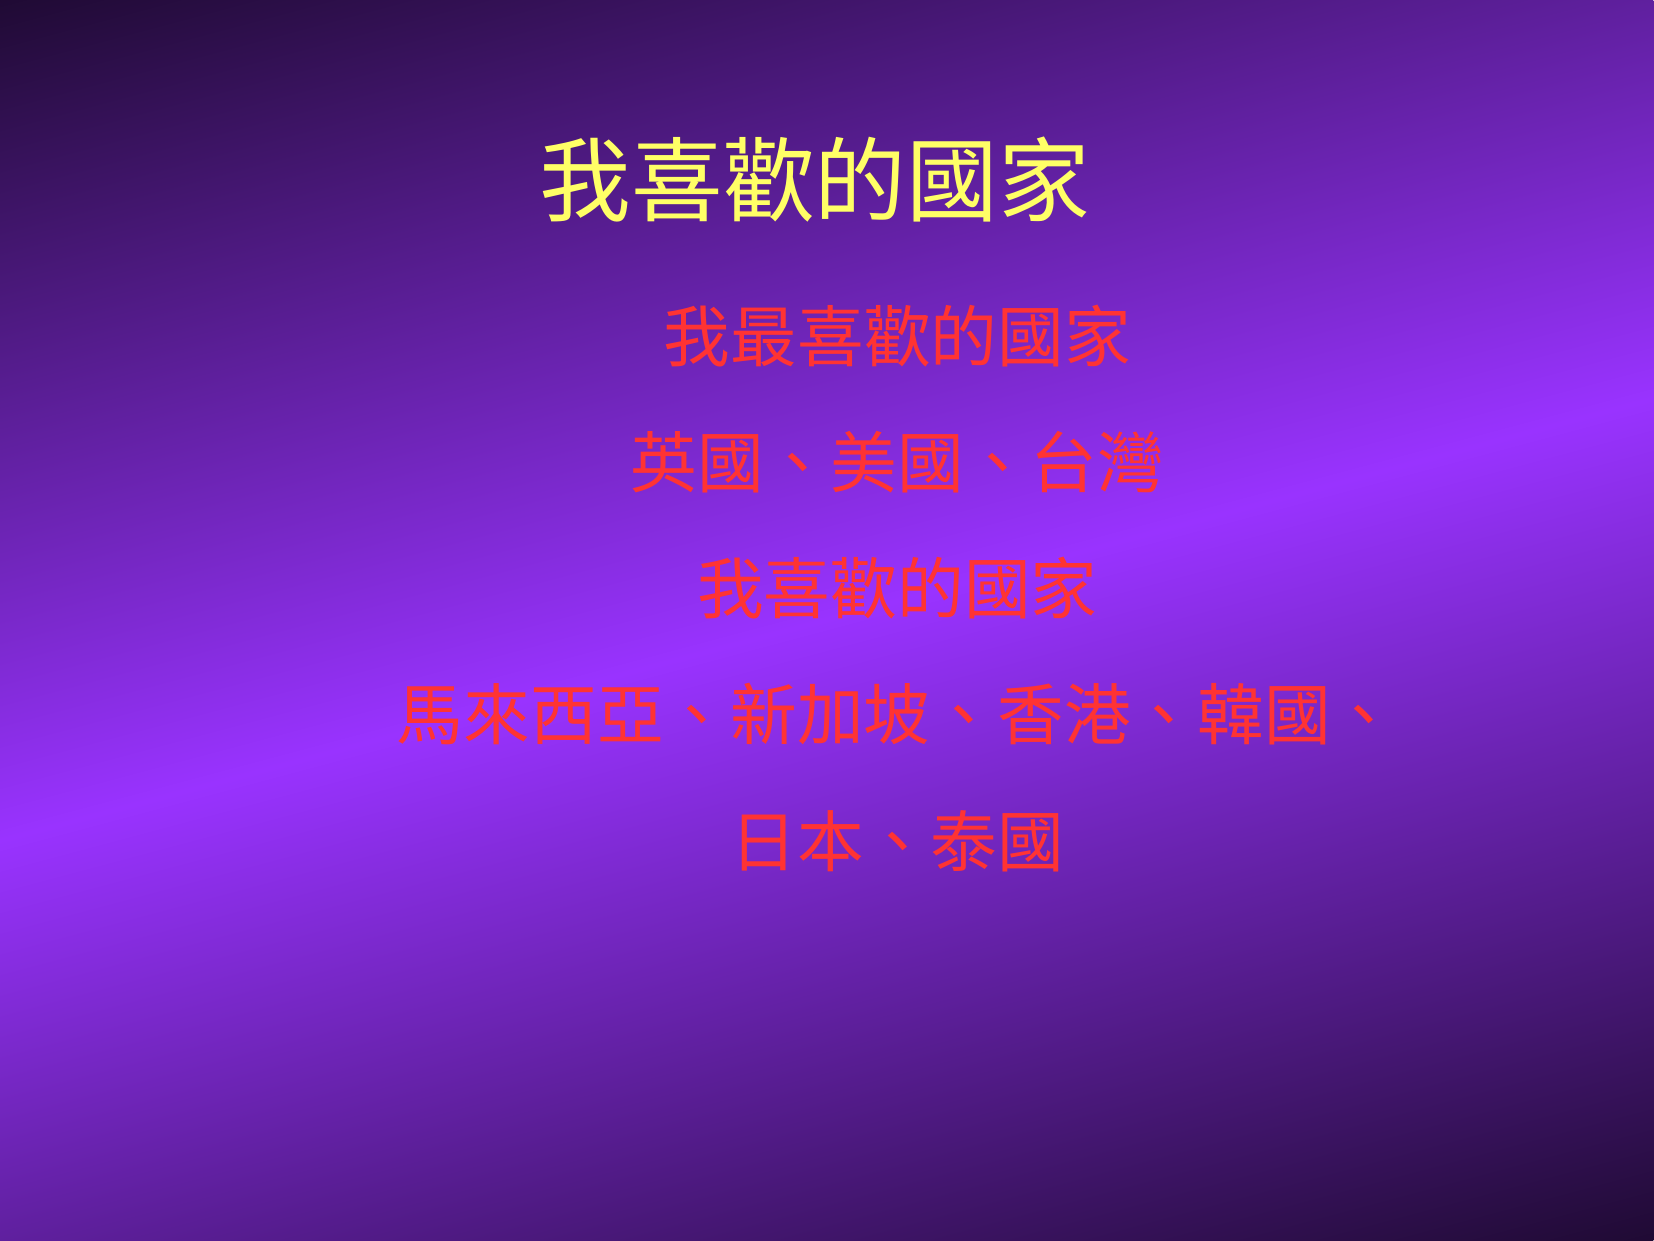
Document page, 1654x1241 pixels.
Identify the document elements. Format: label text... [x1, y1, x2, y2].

title 我喜歡的國家 [70, 70, 1560, 278]
list 我最喜歡的國家 英國、美國、台灣 我喜歡的國家 馬來西亞、新加坡、香港、韓國、 日本、泰國 [118, 283, 1607, 1003]
